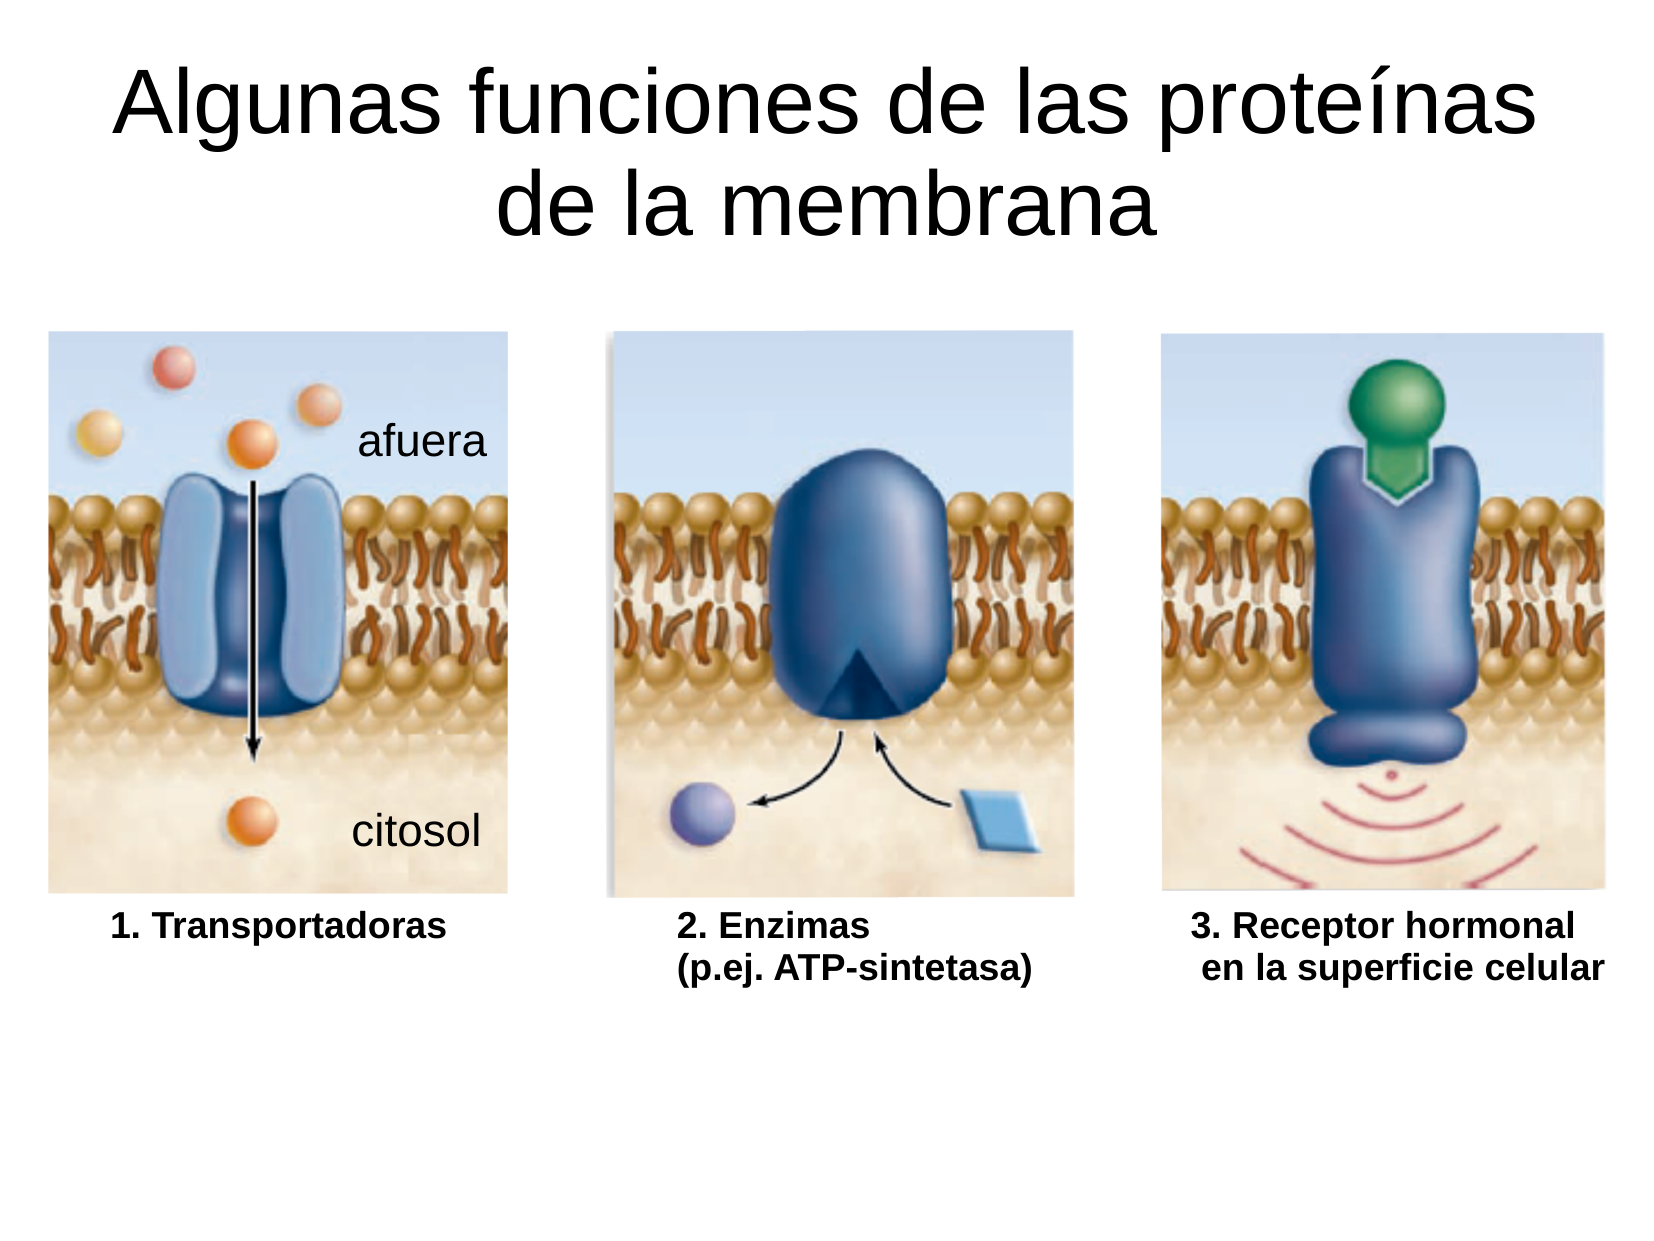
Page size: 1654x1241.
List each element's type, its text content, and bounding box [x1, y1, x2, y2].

text_box citosol [336, 797, 497, 864]
picture [47, 330, 508, 894]
text_box 2. Enzimas (p.ej. ATP-sintetasa) [662, 896, 1048, 999]
picture [1160, 332, 1607, 891]
text_box 1. Transportadoras [95, 896, 473, 999]
text_box 3. Receptor hormonal en la superficie celular [1175, 896, 1621, 999]
text_box afuera [342, 407, 503, 474]
picture [604, 329, 1075, 898]
title Algunas funciones de las proteínas de la membrana [82, 49, 1571, 257]
